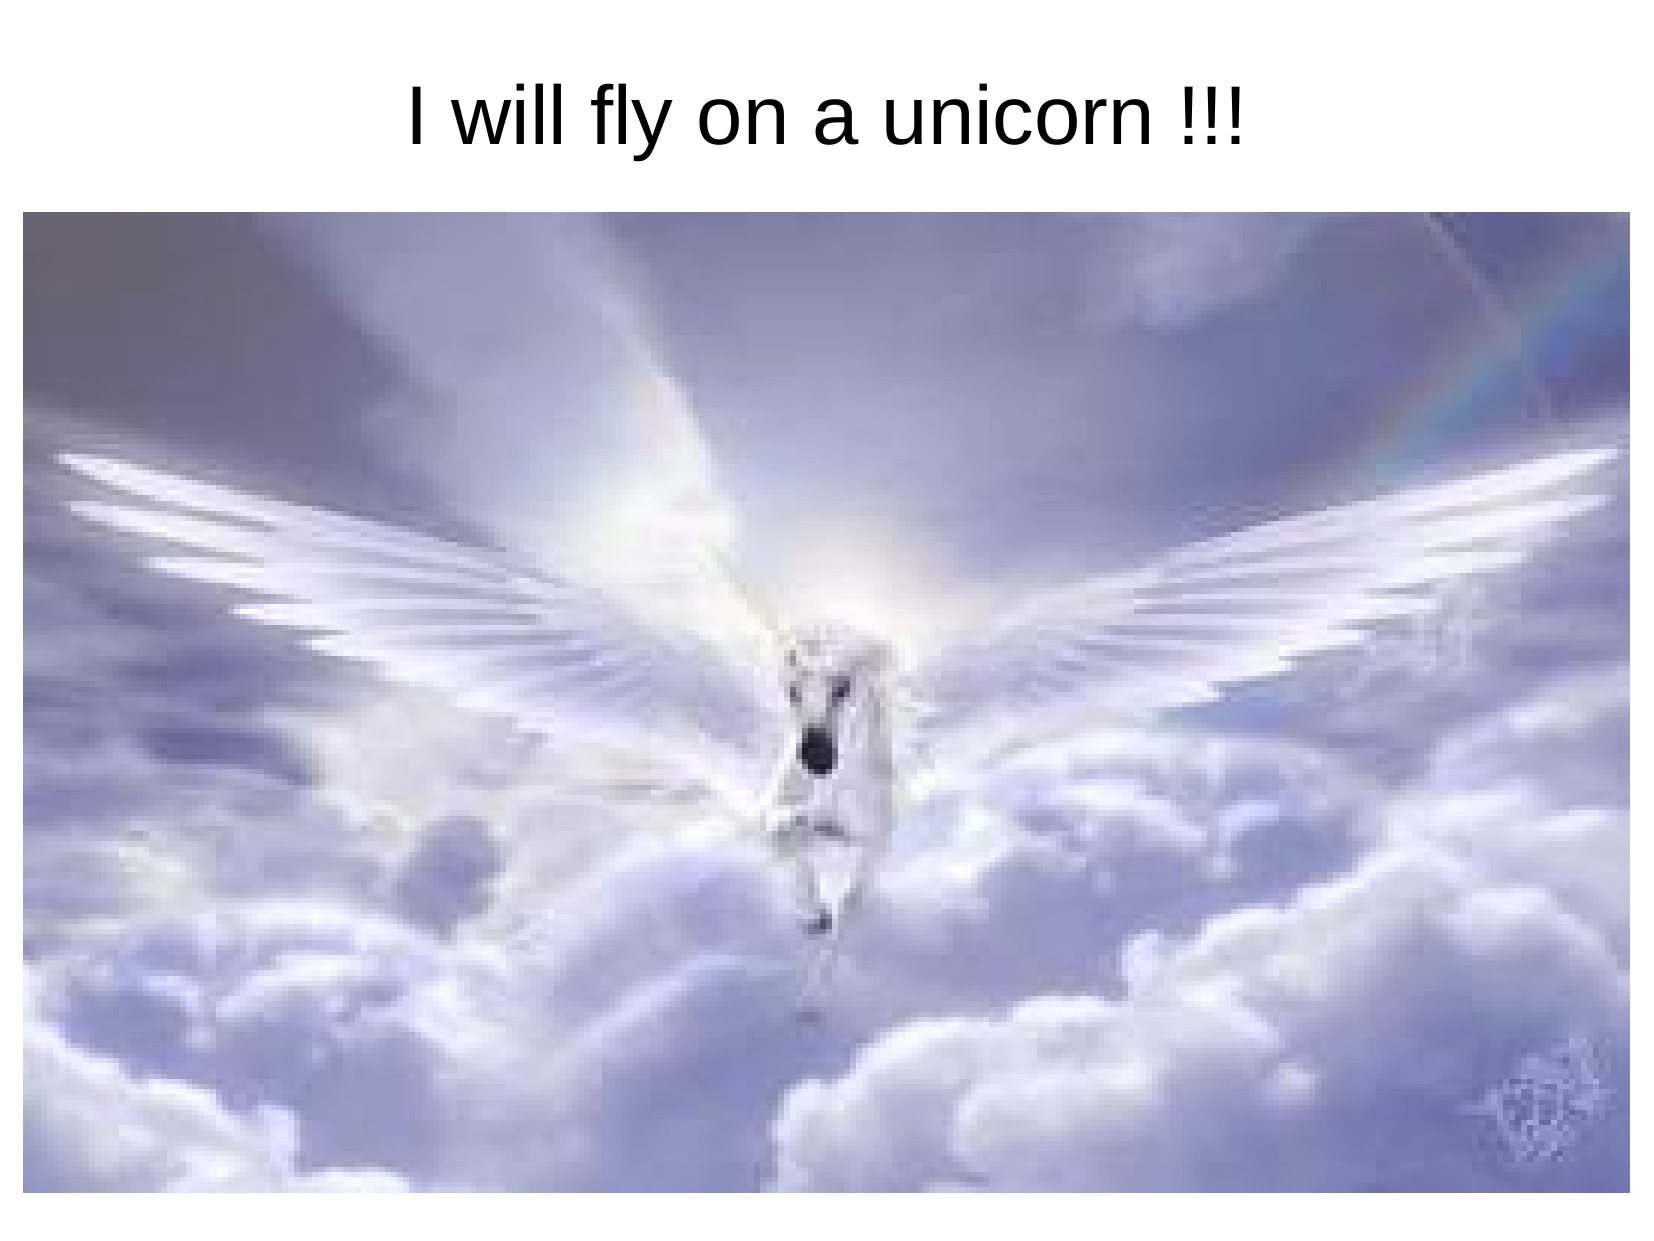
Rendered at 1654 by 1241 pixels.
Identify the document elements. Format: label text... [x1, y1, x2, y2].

picture [23, 212, 1630, 1193]
title I will fly on a unicorn !!! [82, 11, 1571, 212]
